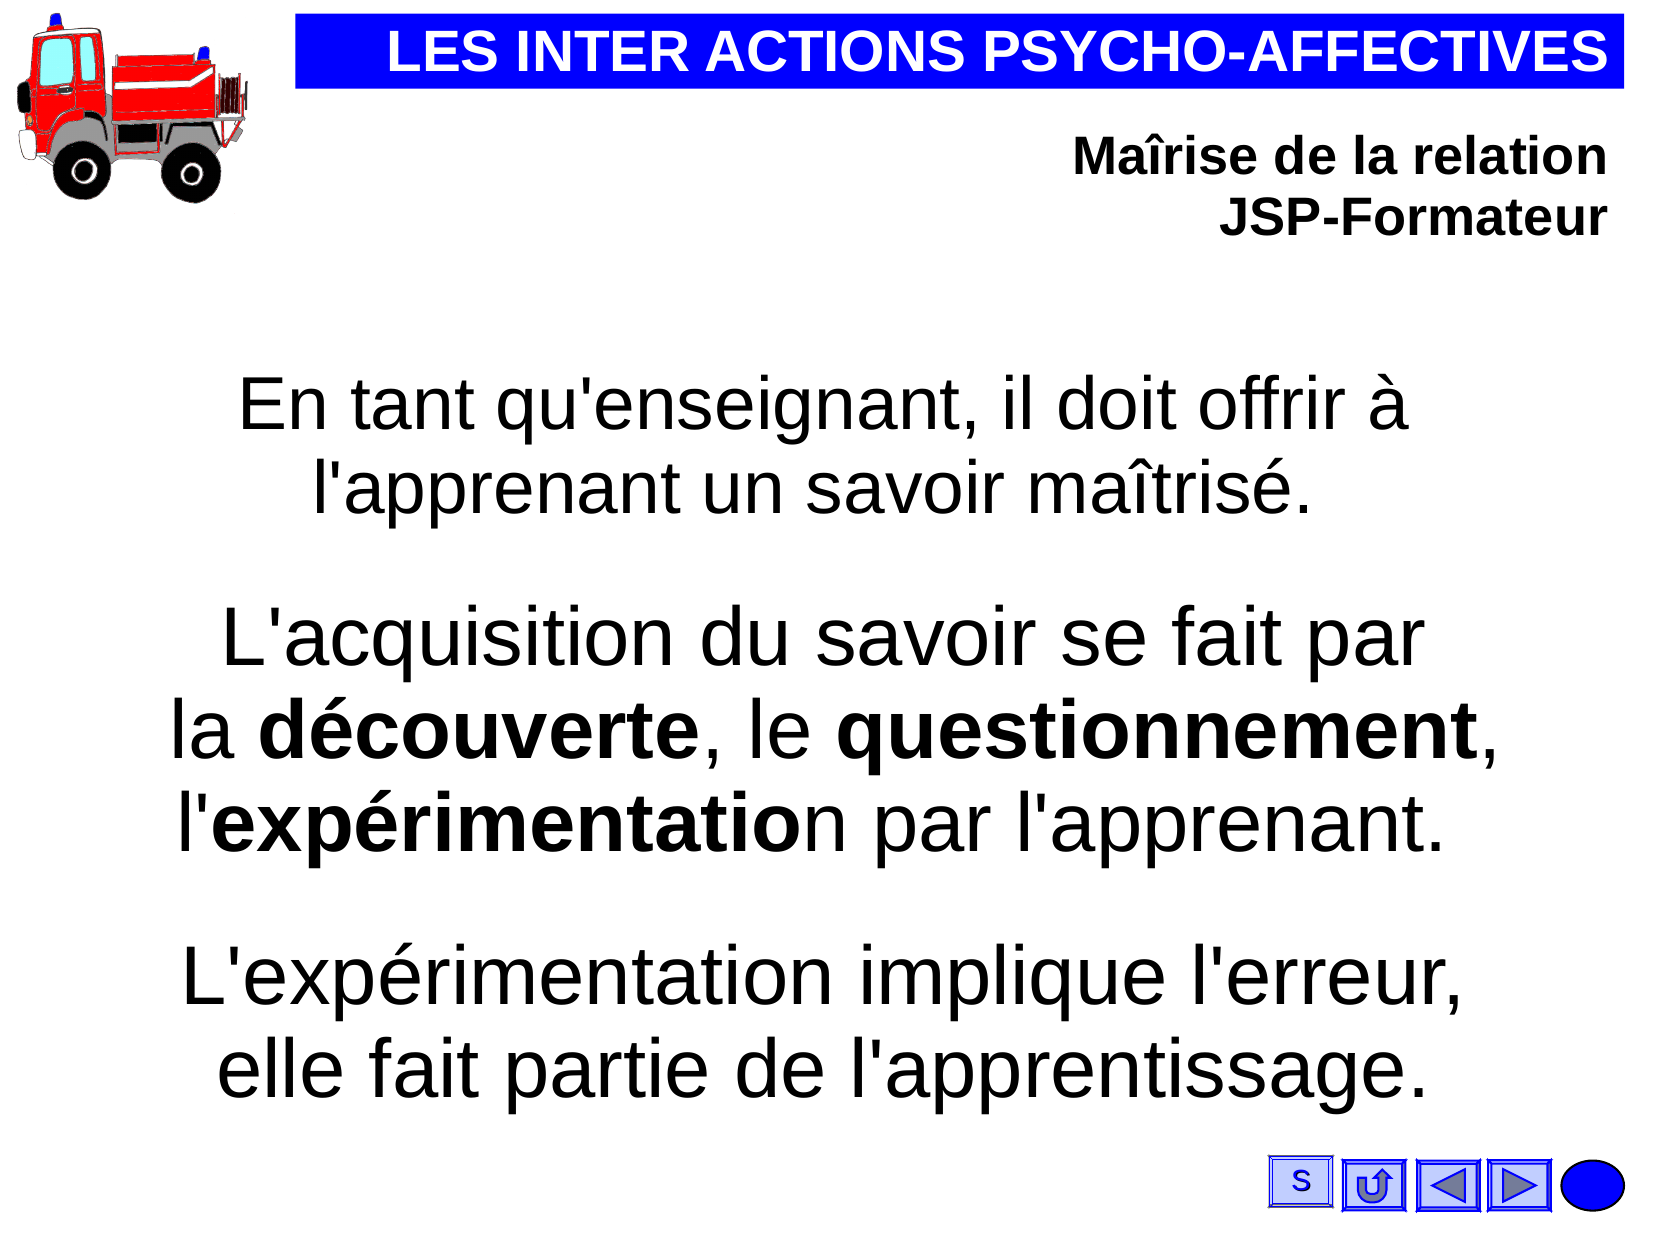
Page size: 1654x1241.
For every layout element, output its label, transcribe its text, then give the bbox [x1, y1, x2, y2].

picture [8, 8, 257, 216]
text_box [1561, 1160, 1625, 1211]
text_box LES INTER ACTIONS PSYCHO-AFFECTIVES [295, 13, 1625, 89]
text_box En tant qu'enseignant, il doit offrir à l'apprenant un savoir maîtrisé. L'acquisition du savoir se fait par la découverte, le questionnement, l'expérimentation par l'apprenant. L'expérimentation implique l'erreur, elle fait partie de l'apprentissage. [112, 209, 1536, 1184]
text_box Maîrise de la relation JSP-Formateur [1056, 118, 1624, 311]
